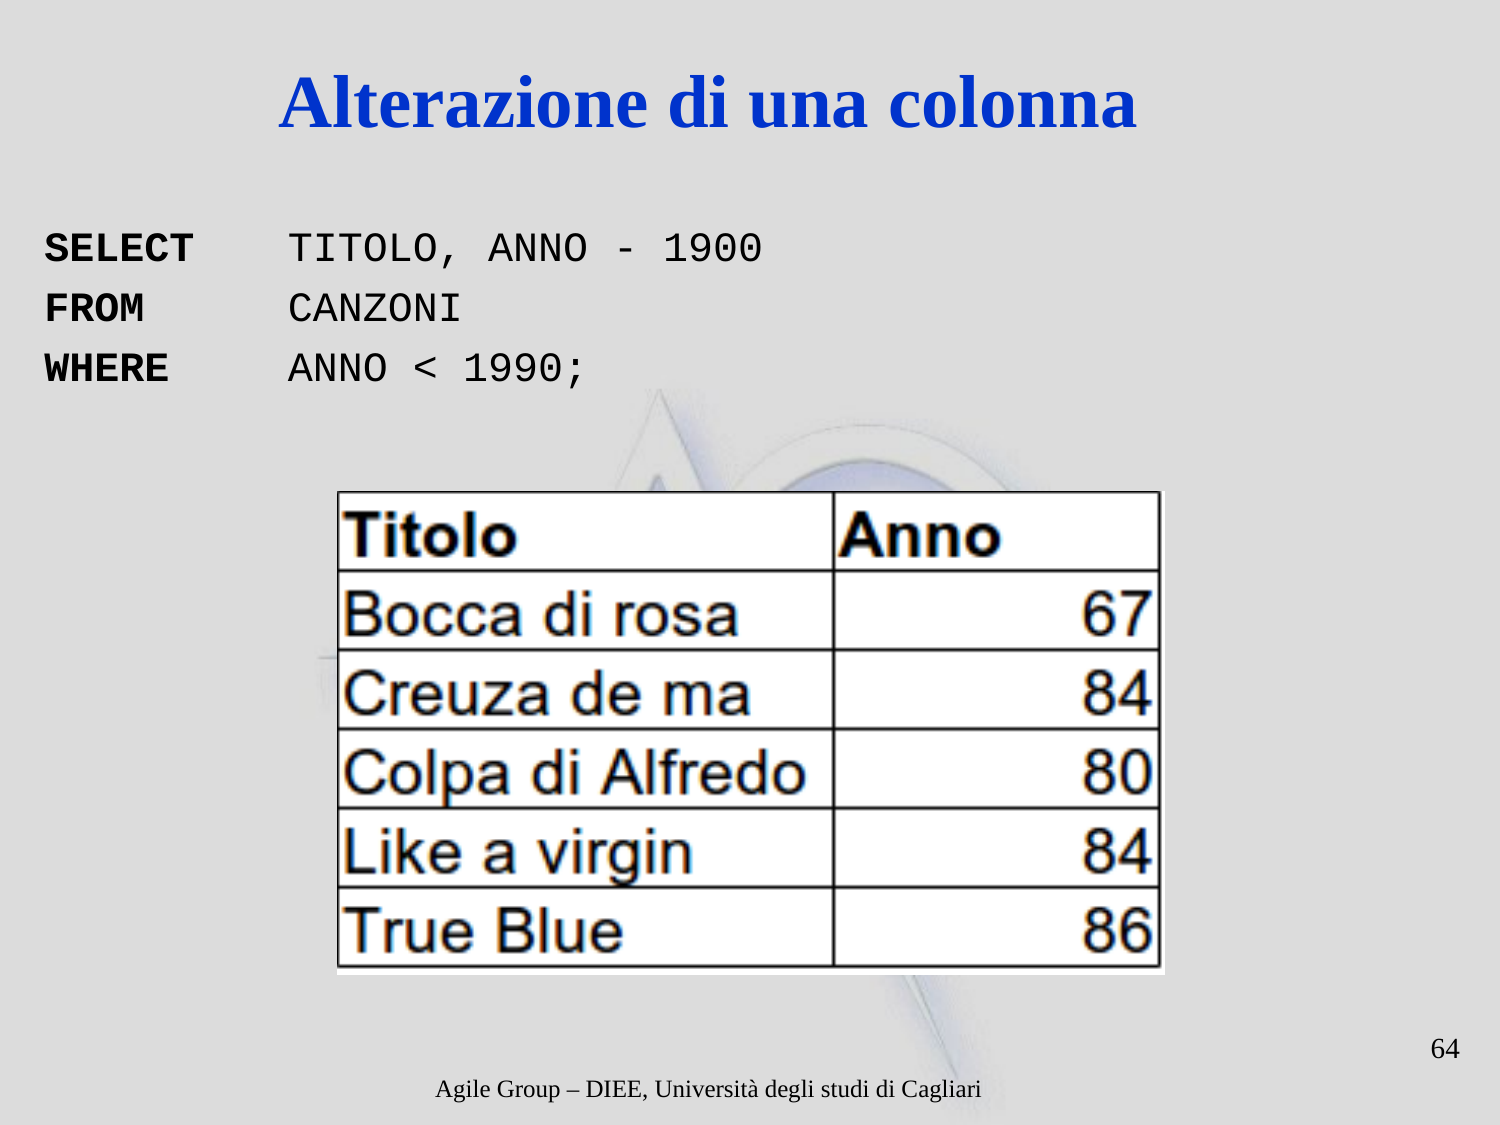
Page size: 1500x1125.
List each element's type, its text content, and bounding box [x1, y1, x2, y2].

title Alterazione di una colonna [29, 8, 1388, 197]
picture [0, 0, 1500, 1125]
list SELECT TITOLO, ANNO - 1900 FROM CANZONI WHERE ANNO < 1990; [29, 219, 1500, 417]
